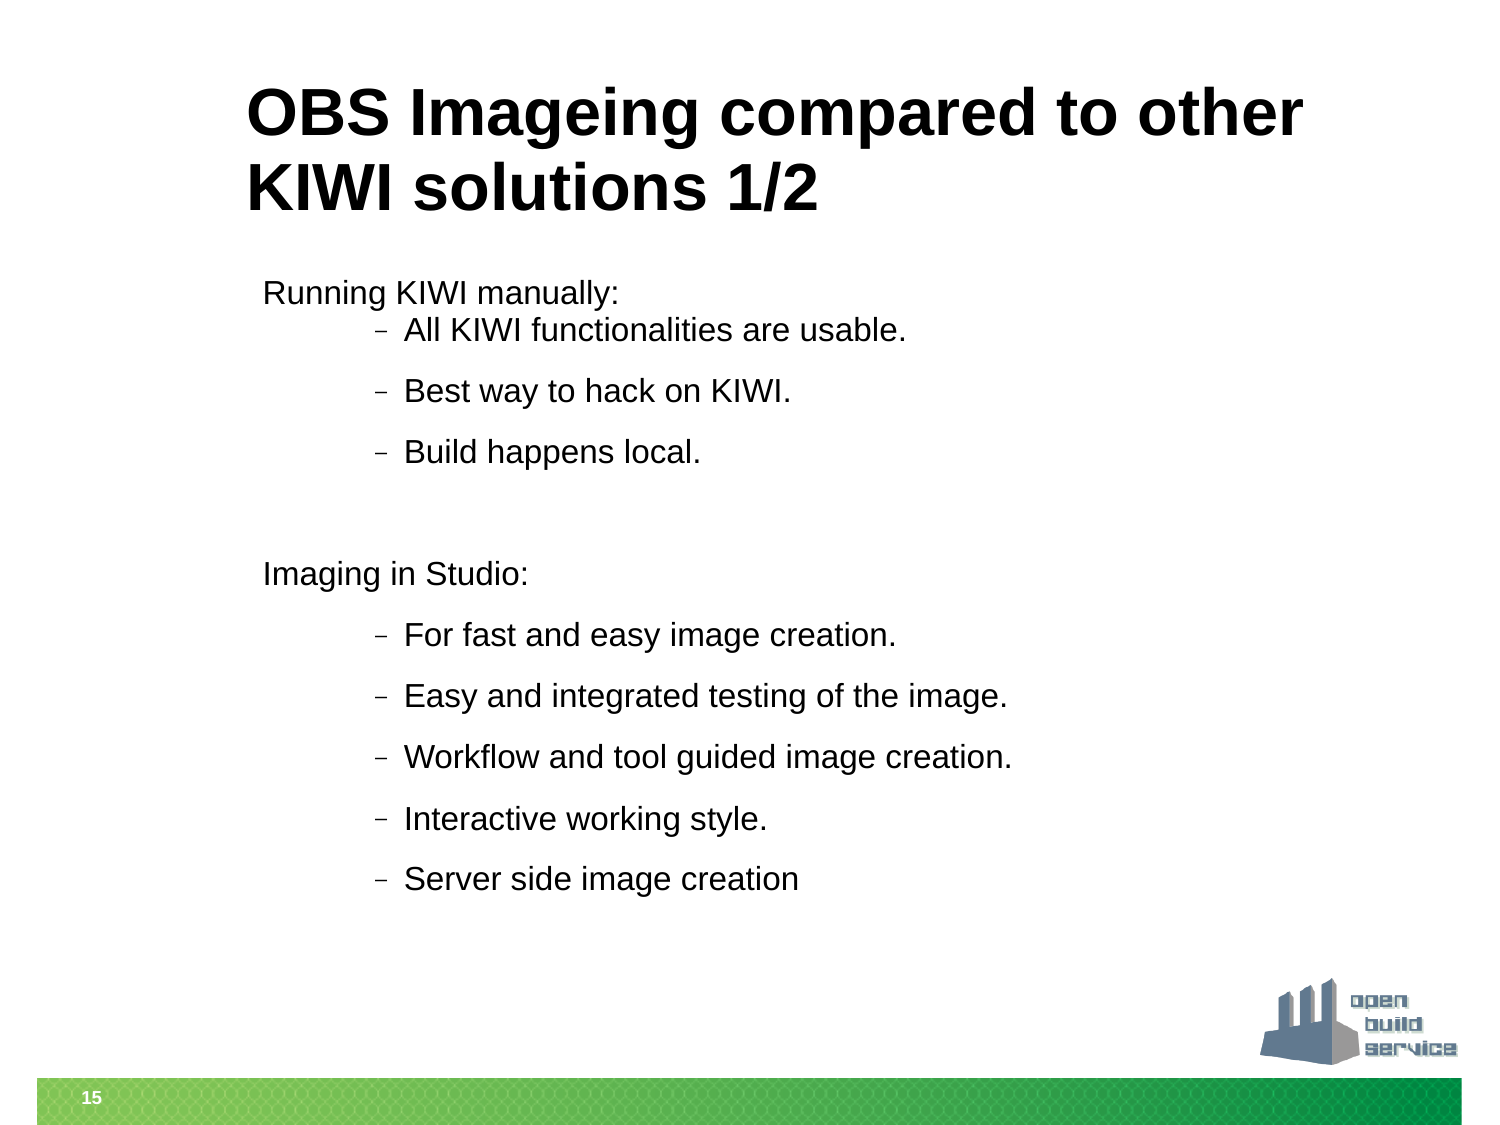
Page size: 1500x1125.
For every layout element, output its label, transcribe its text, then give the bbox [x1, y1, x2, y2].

title OBS Imageing compared to other KIWI solutions 1/2 [246, 60, 1409, 239]
picture [37, 1078, 1462, 1125]
list Running KIWI manually: All KIWI functionalities are usable. Best way to hack on KIWI. Build happens local. Imaging in Studio: For fast and easy image creation. Easy and integrated testing of the image. Workflow and tool guided image creation. Interactive working style. Server side image creation [248, 267, 1417, 995]
picture [1260, 978, 1458, 1065]
